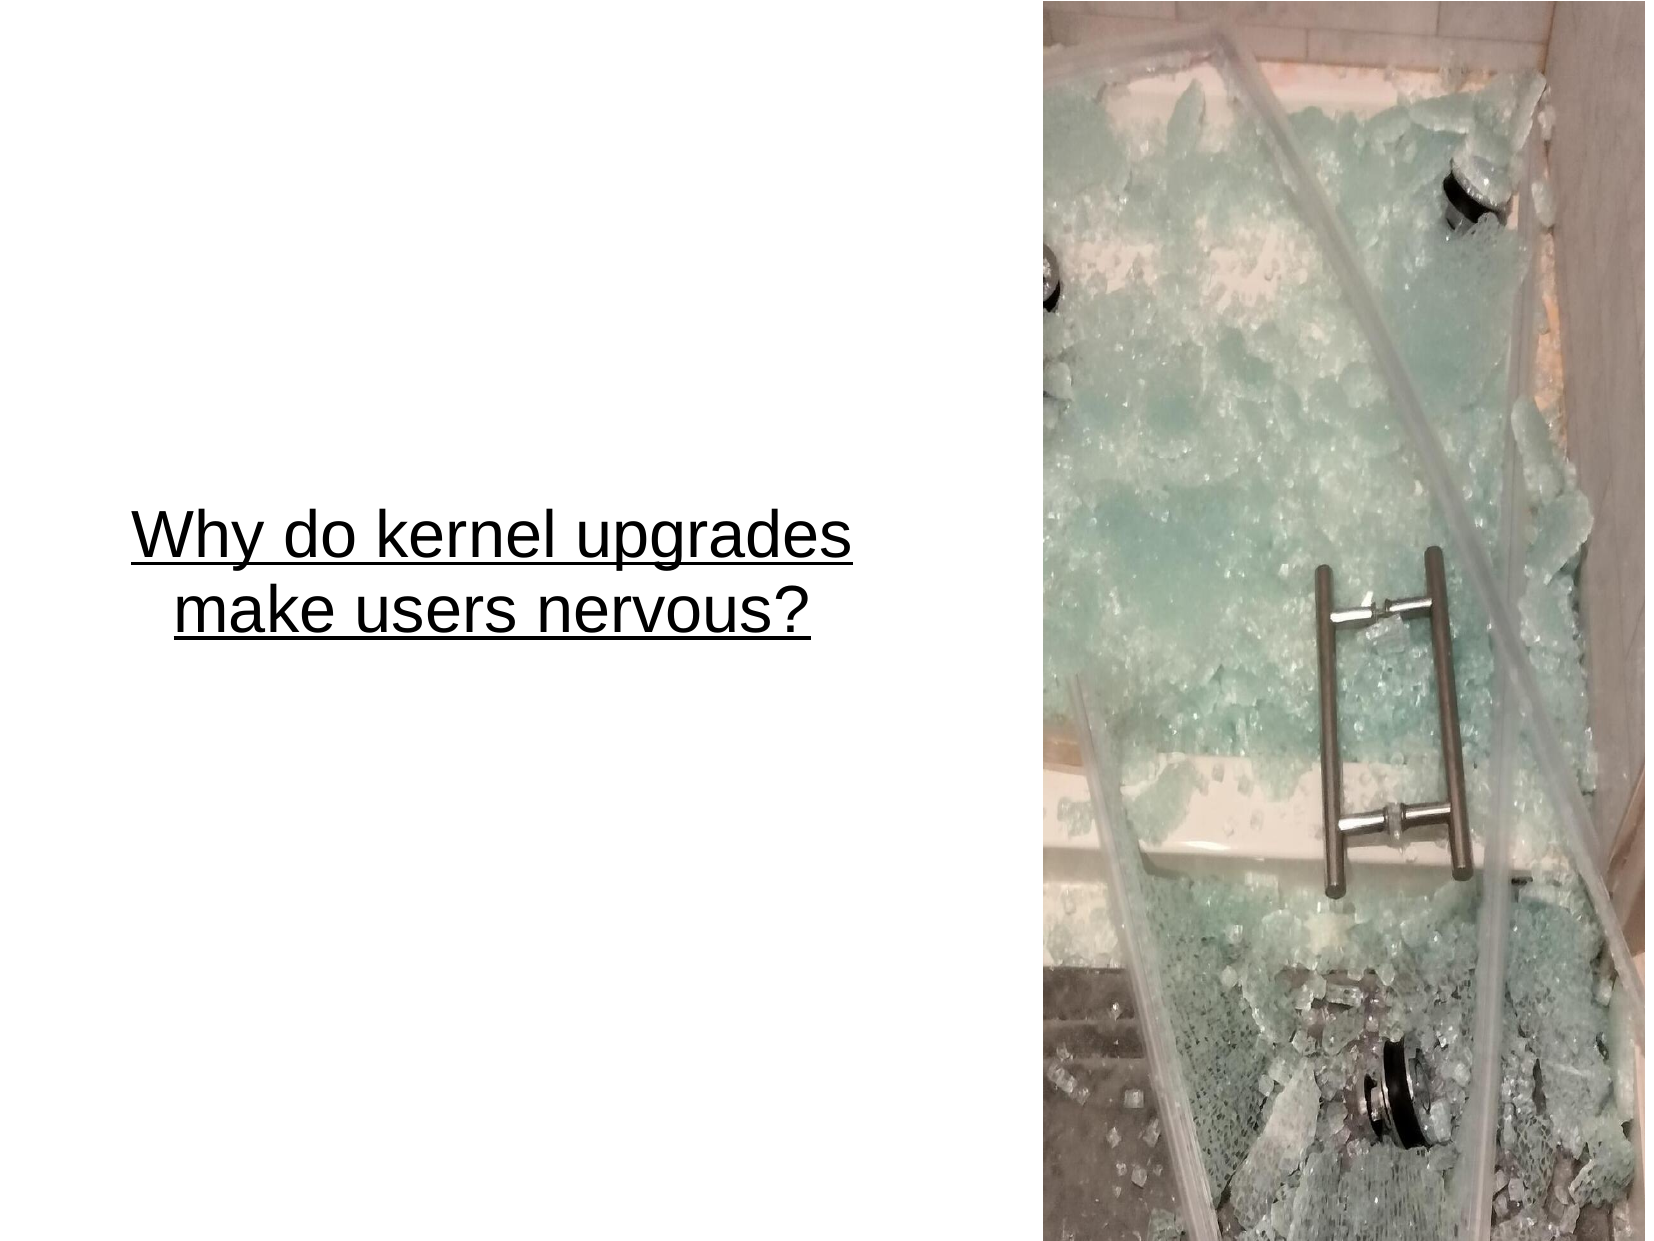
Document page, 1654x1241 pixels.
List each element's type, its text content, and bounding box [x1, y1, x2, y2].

picture [1043, 1, 1645, 1241]
title Why do kernel upgrades make users nervous? [82, 49, 903, 1095]
